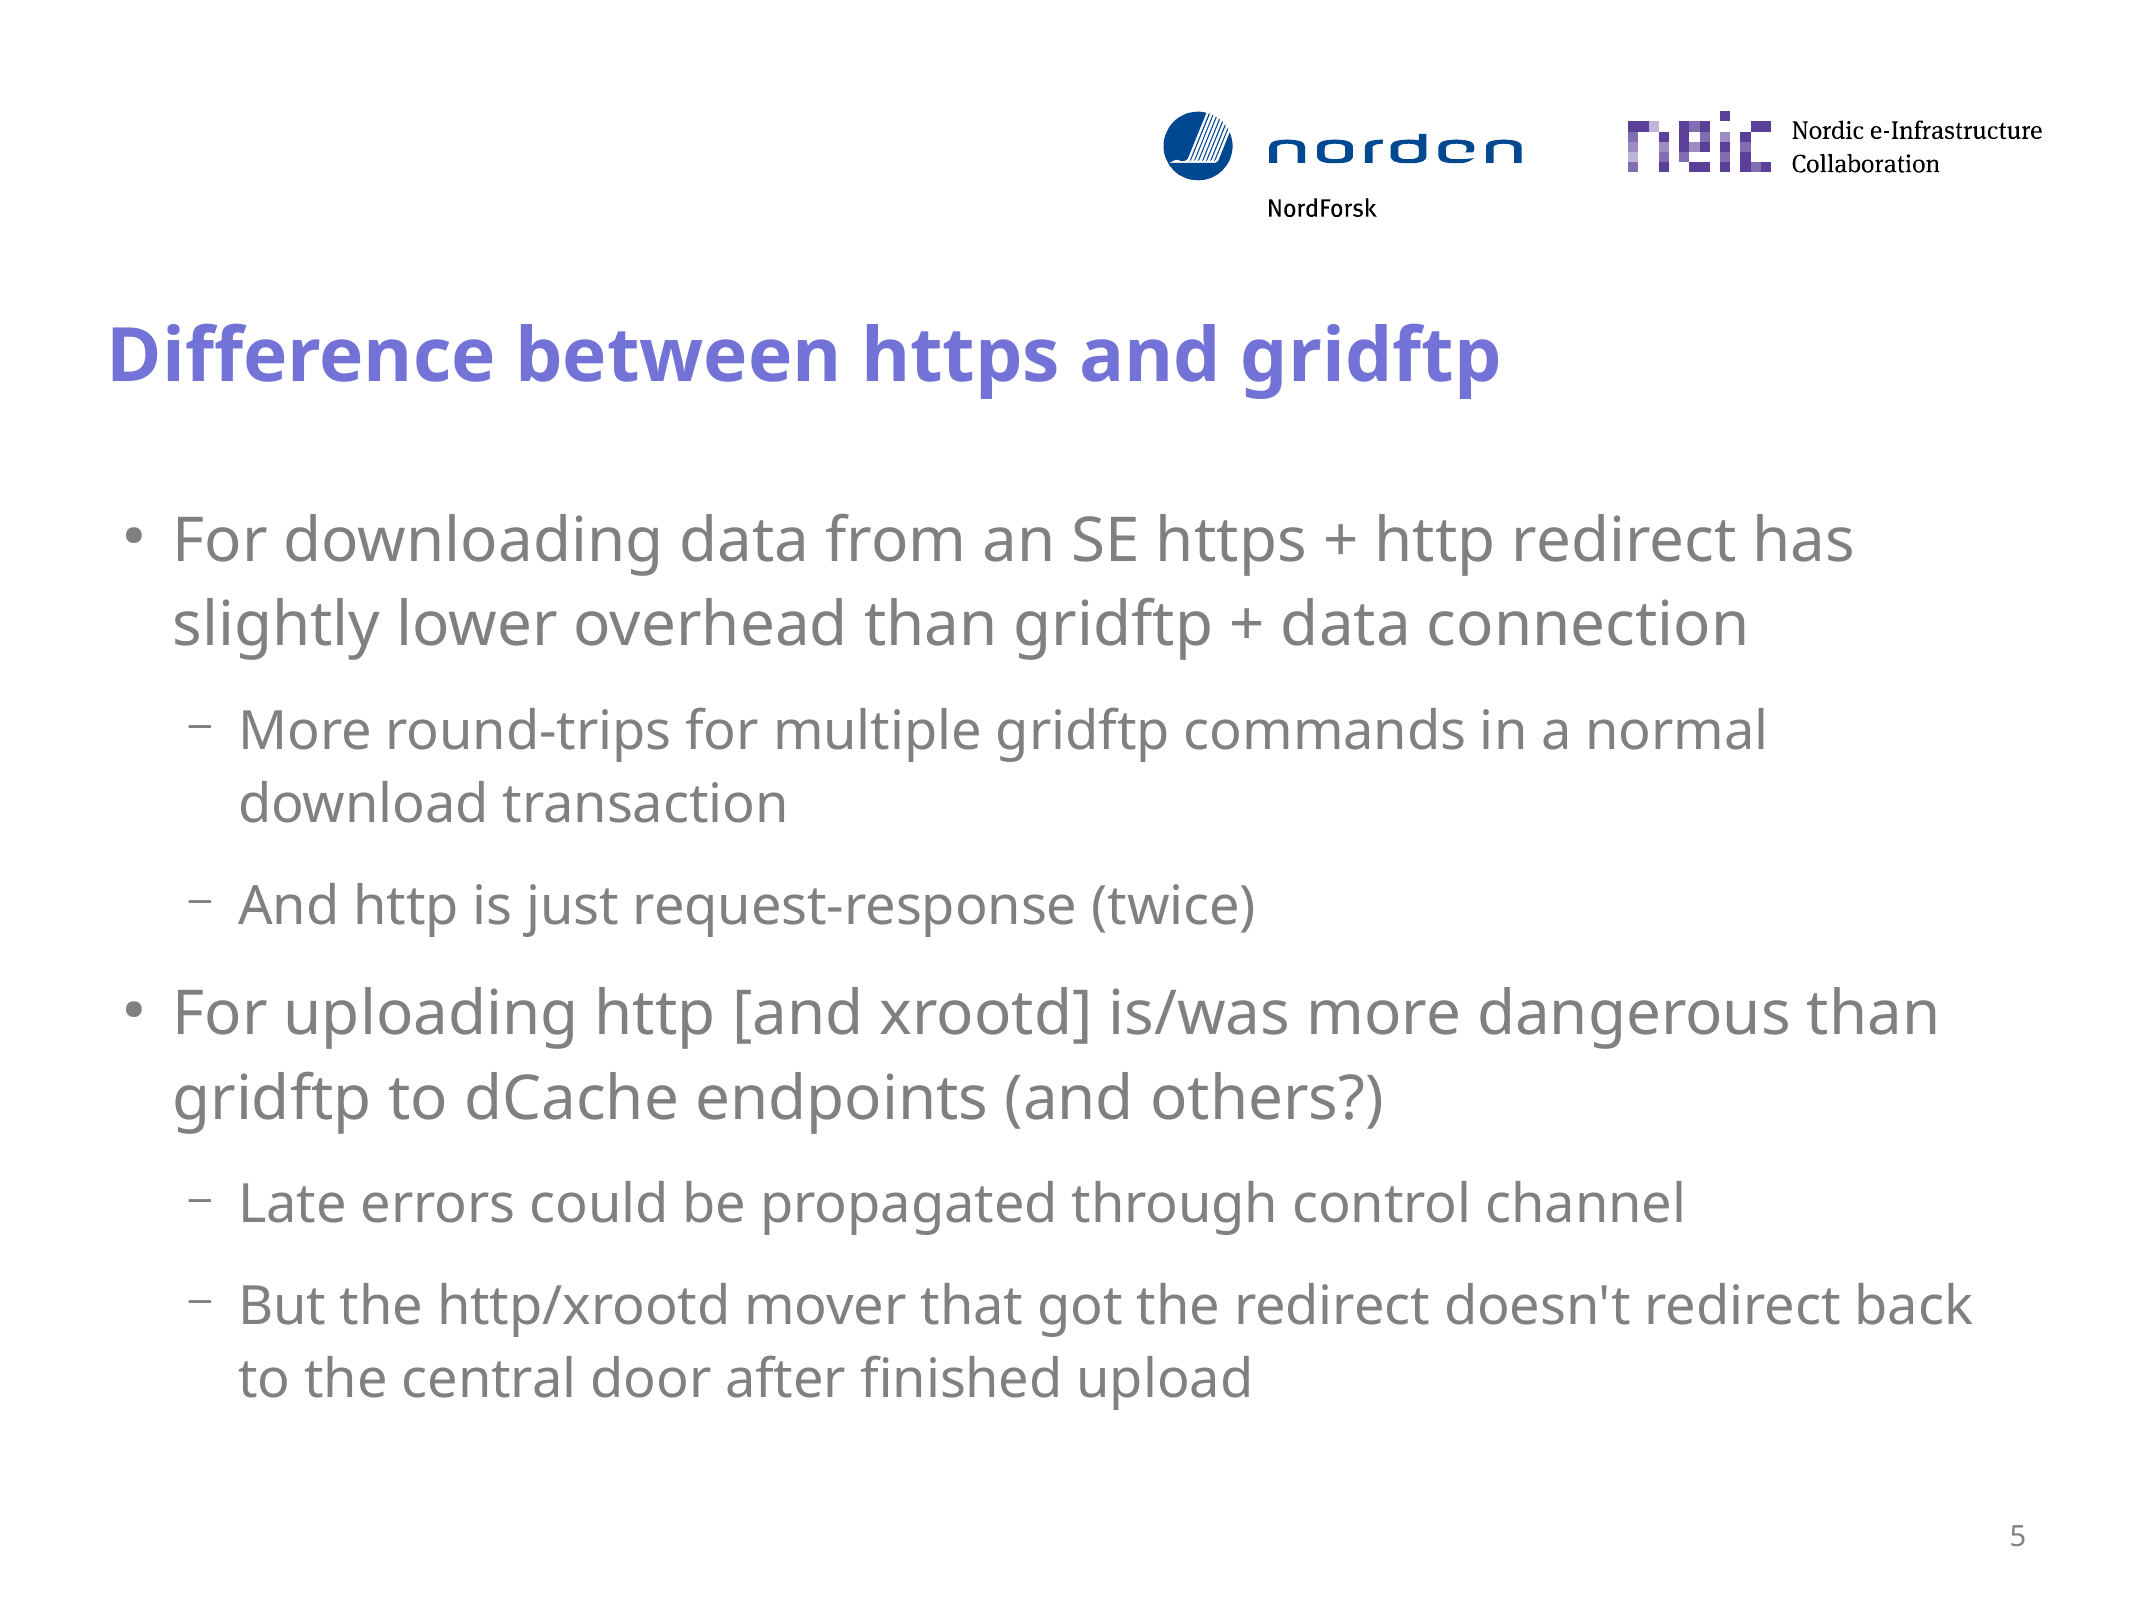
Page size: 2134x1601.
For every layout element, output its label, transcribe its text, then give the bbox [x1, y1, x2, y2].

list For downloading data from an SE https + http redirect has slightly lower overhead than gridftp + data connection More round-trips for multiple gridftp commands in a normal download transaction And http is just request-response (twice) For uploading http [and xrootd] is/was more dangerous than gridftp to dCache endpoints (and others?) Late errors could be propagated through control channel But the http/xrootd mover that got the redirect doesn't redirect back to the central door after finished upload [106, 495, 2027, 1424]
title Difference between https and gridftp [106, 262, 2027, 444]
